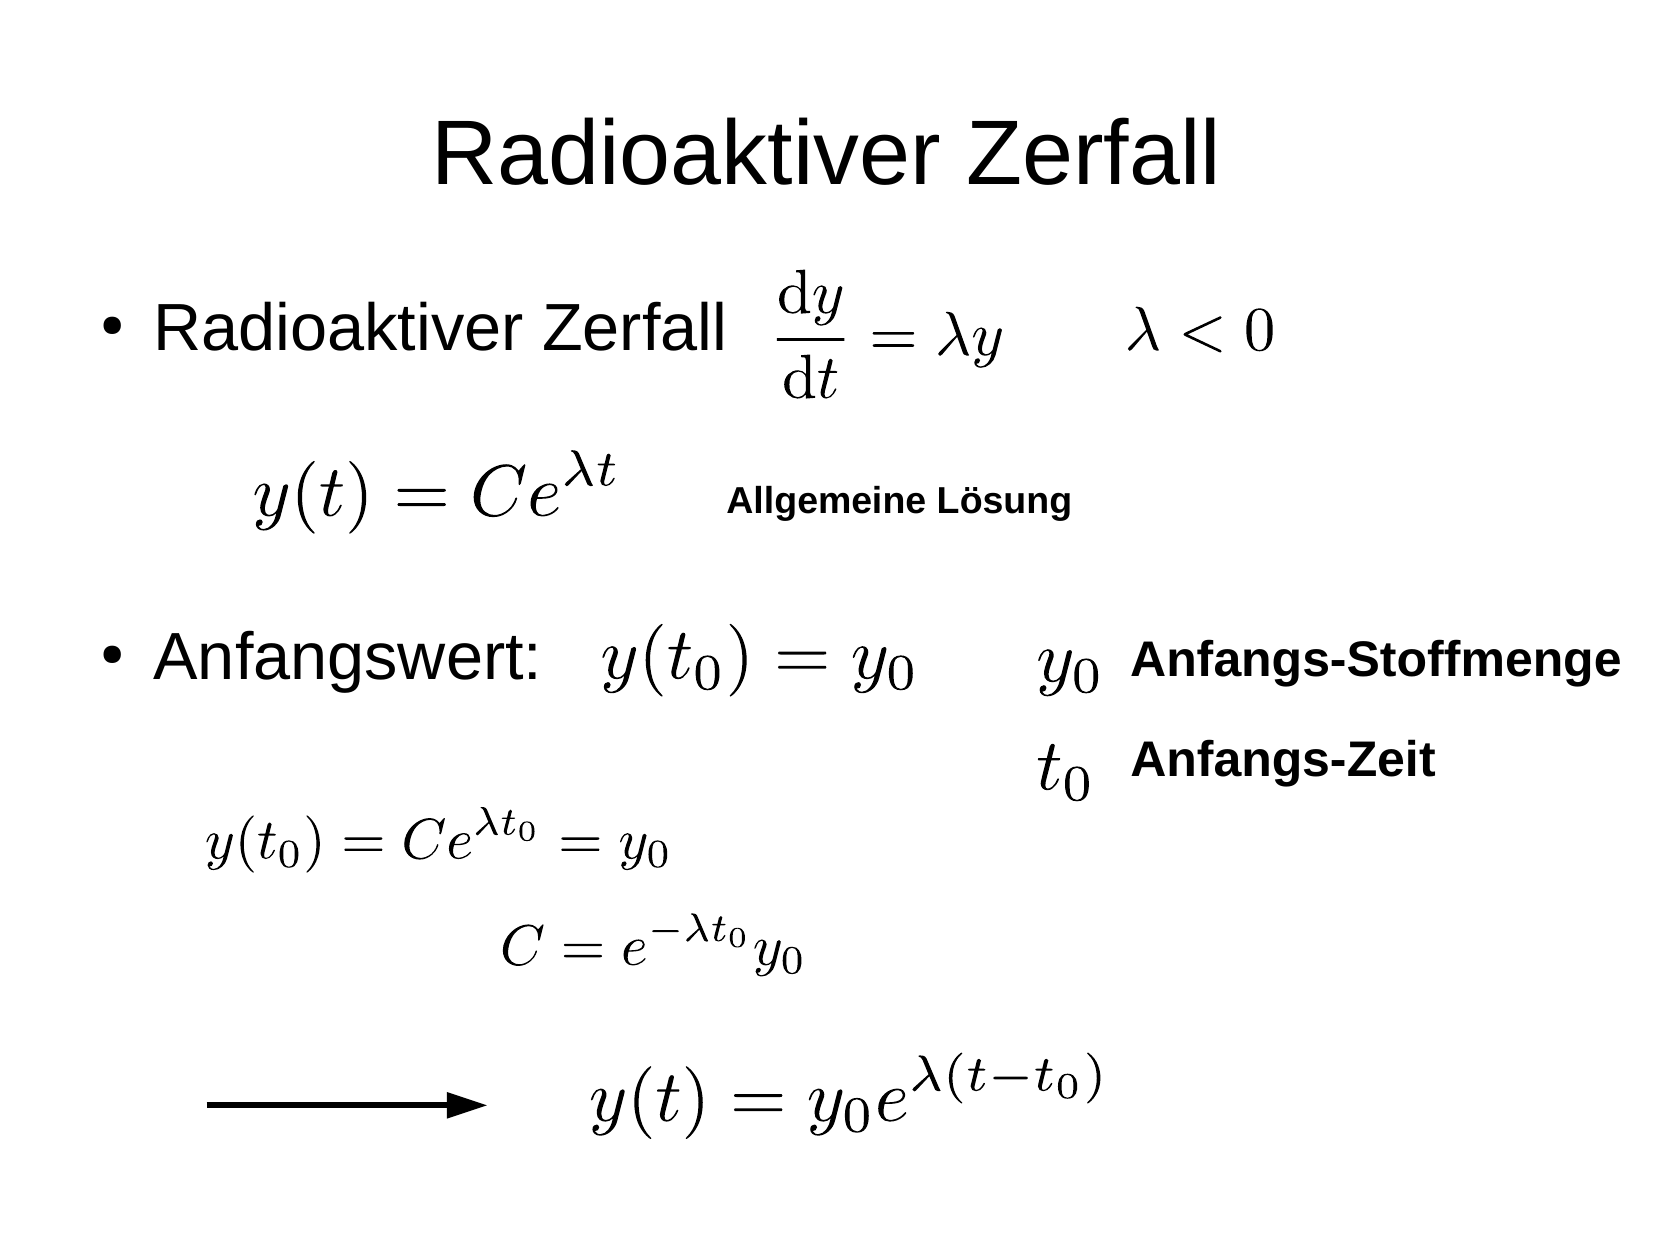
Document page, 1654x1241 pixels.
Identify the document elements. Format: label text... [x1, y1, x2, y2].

text_box [600, 623, 916, 697]
text_box [1124, 306, 1276, 353]
list Radioaktiver Zerfall Anfangswert: [82, 290, 1571, 1010]
text_box Anfangs-Stoffmenge [1115, 623, 1637, 695]
text_box [500, 913, 804, 977]
text_box Allgemeine Lösung [711, 471, 1088, 529]
text_box [588, 1052, 1107, 1139]
text_box [1036, 743, 1092, 802]
title Radioaktiver Zerfall [82, 49, 1571, 257]
text_box [1036, 649, 1101, 697]
text_box [776, 269, 1005, 399]
text_box [252, 450, 618, 534]
text_box [204, 806, 670, 873]
text_box Anfangs-Zeit [1115, 723, 1583, 795]
